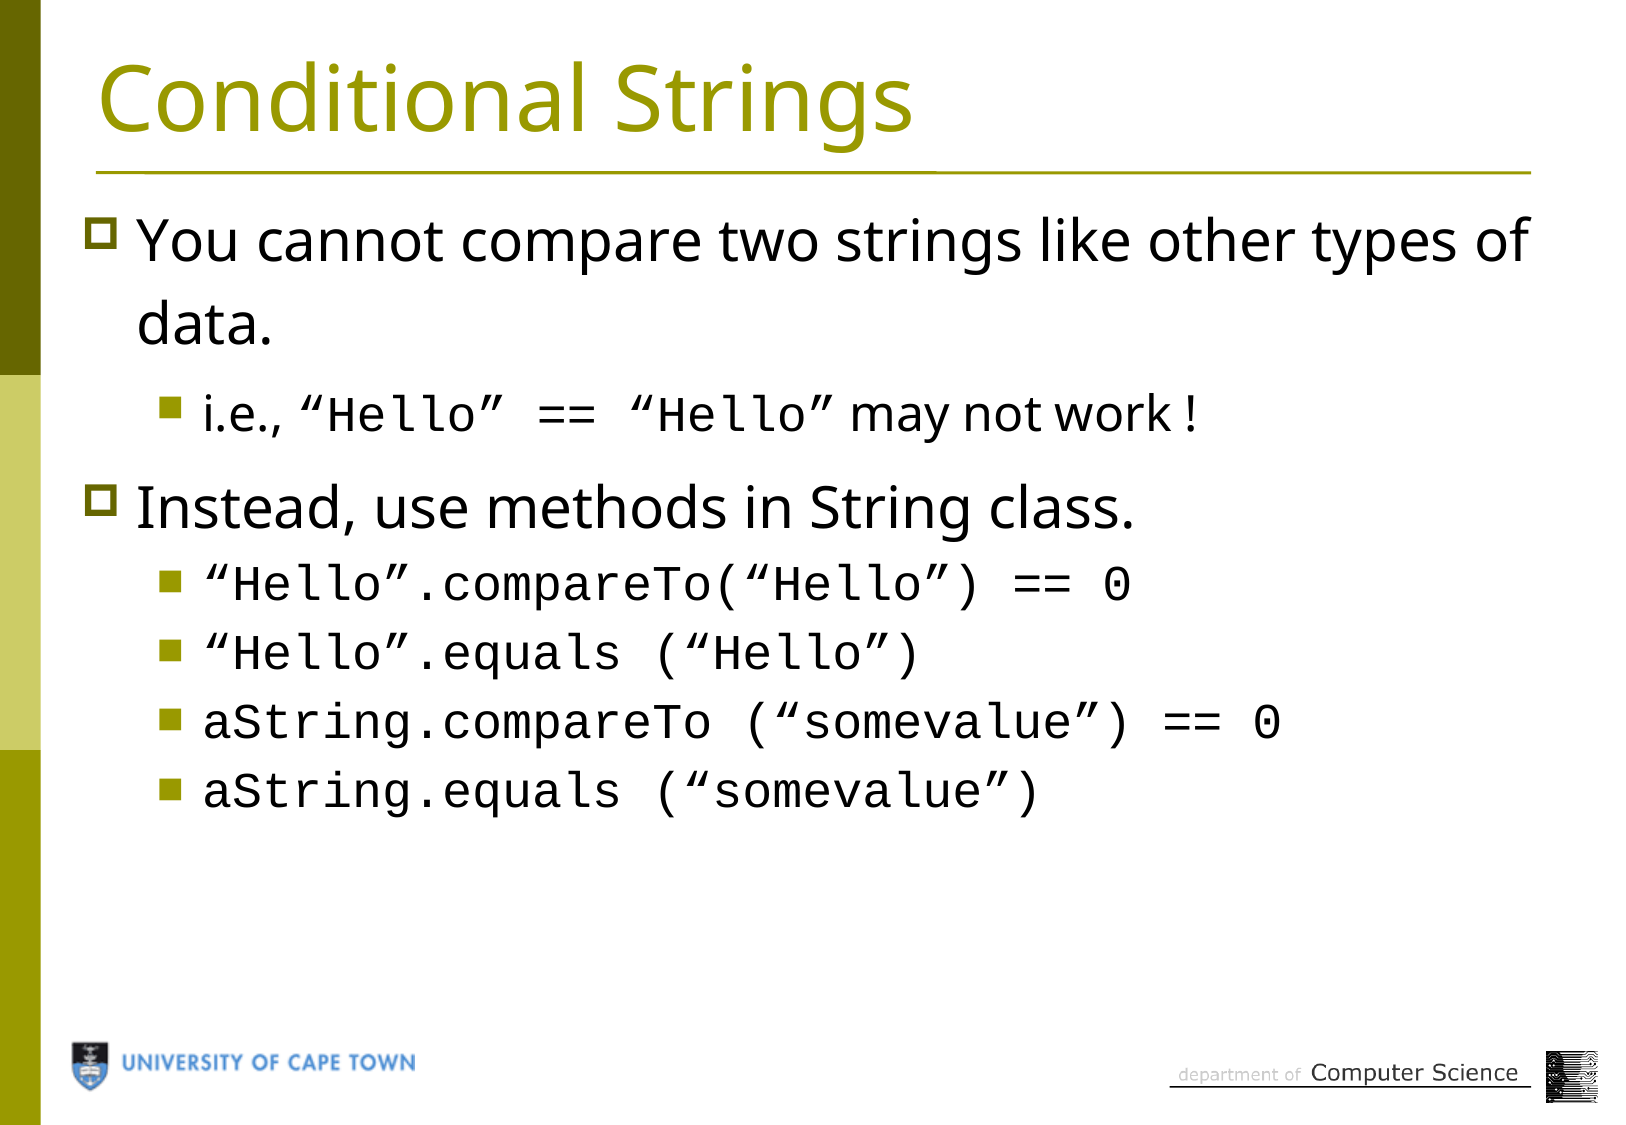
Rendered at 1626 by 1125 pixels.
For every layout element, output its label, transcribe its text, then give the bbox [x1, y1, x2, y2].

title Conditional Strings [81, 21, 1543, 180]
picture [1546, 1051, 1598, 1103]
picture [61, 1024, 415, 1103]
picture [1169, 1043, 1532, 1091]
list You cannot compare two strings like other types of data. i.e., “Hello” == “Hello” may not work ! Instead, use methods in String class. “Hello”.compareTo(“Hello”) == 0 “Hello”.equals (“Hello”) aString.compareTo (“somevalue”) == 0 aString.equals (“somevalue”) [81, 196, 1543, 1005]
